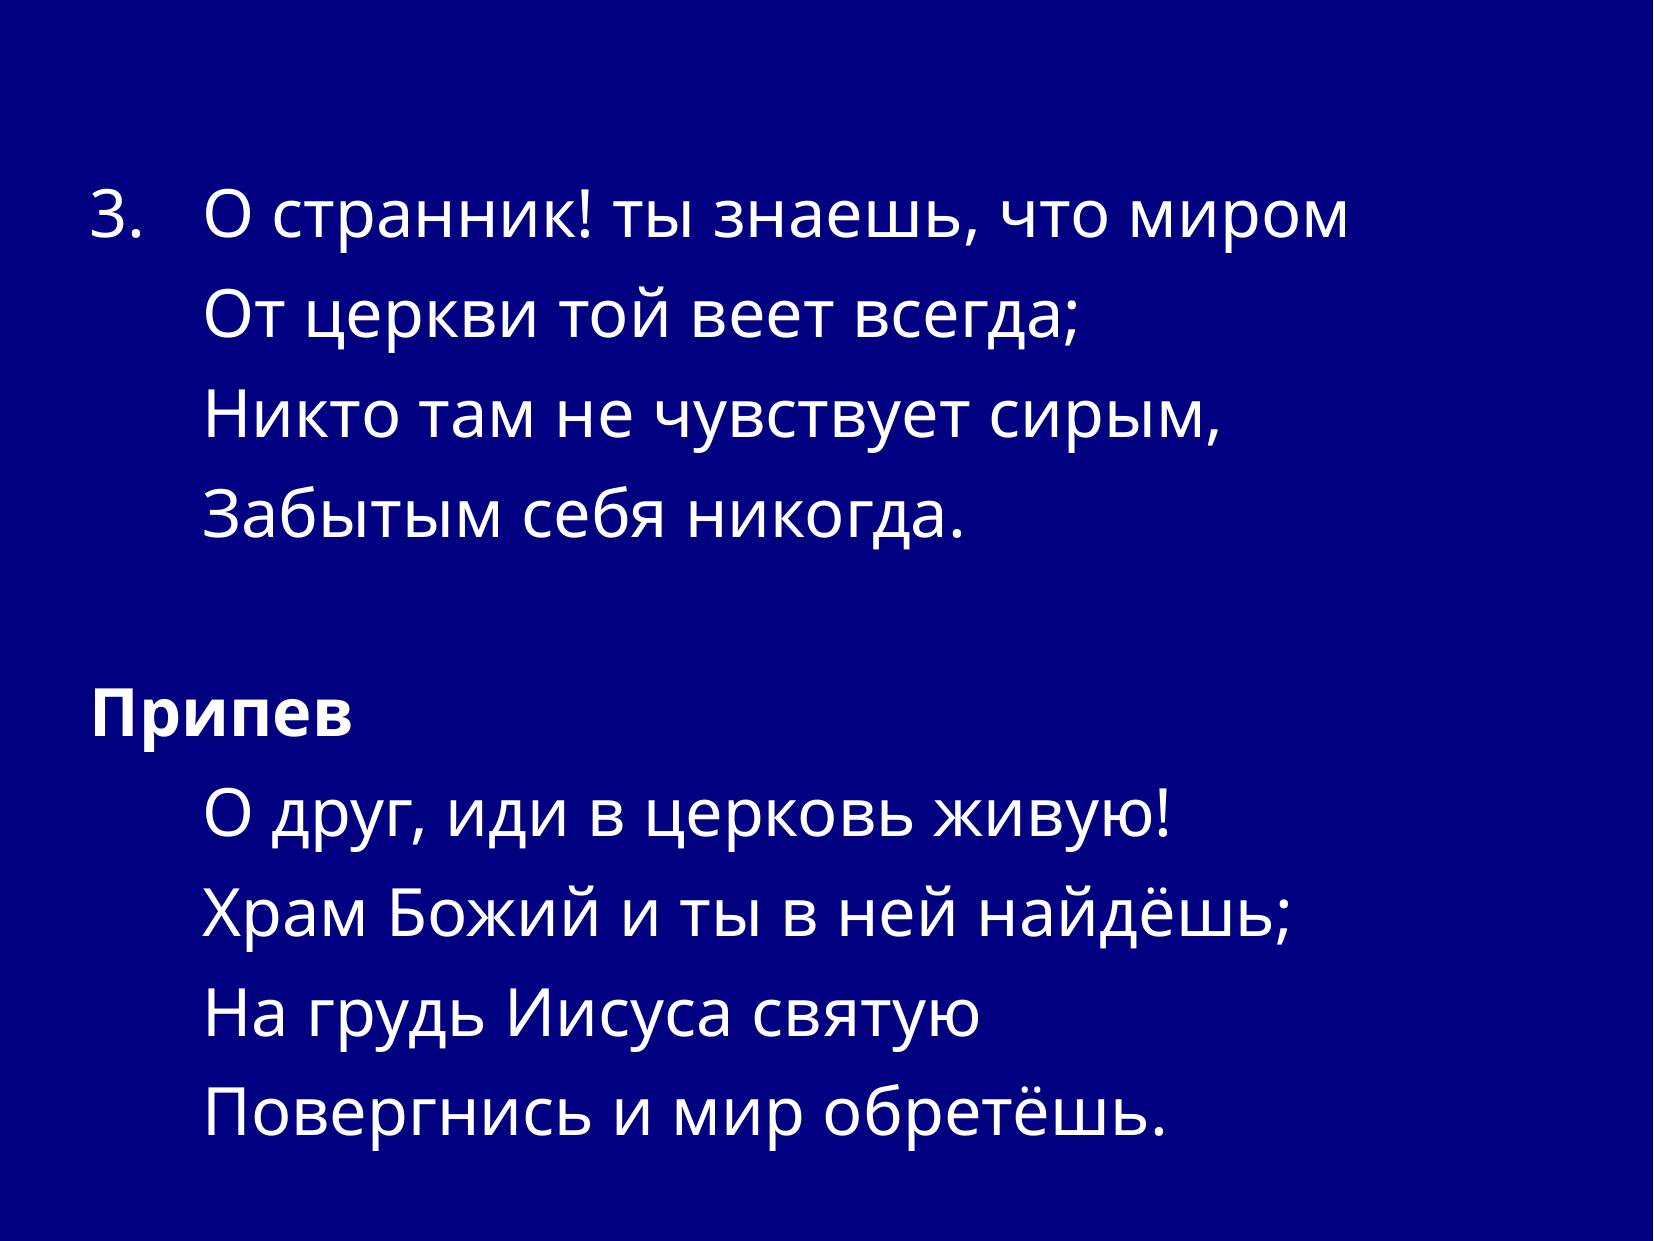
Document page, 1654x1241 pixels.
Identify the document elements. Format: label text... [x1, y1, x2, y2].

text_box 3. О странник! ты знаешь, что миром От церкви той веет всегда; Никто там не чувствует сирым, Забытым себя никогда. Припев О друг, иди в церковь живую! Храм Божий и ты в ней найдёшь; На грудь Иисуса святую Повергнись и мир обретёшь. [75, 150, 1576, 1163]
